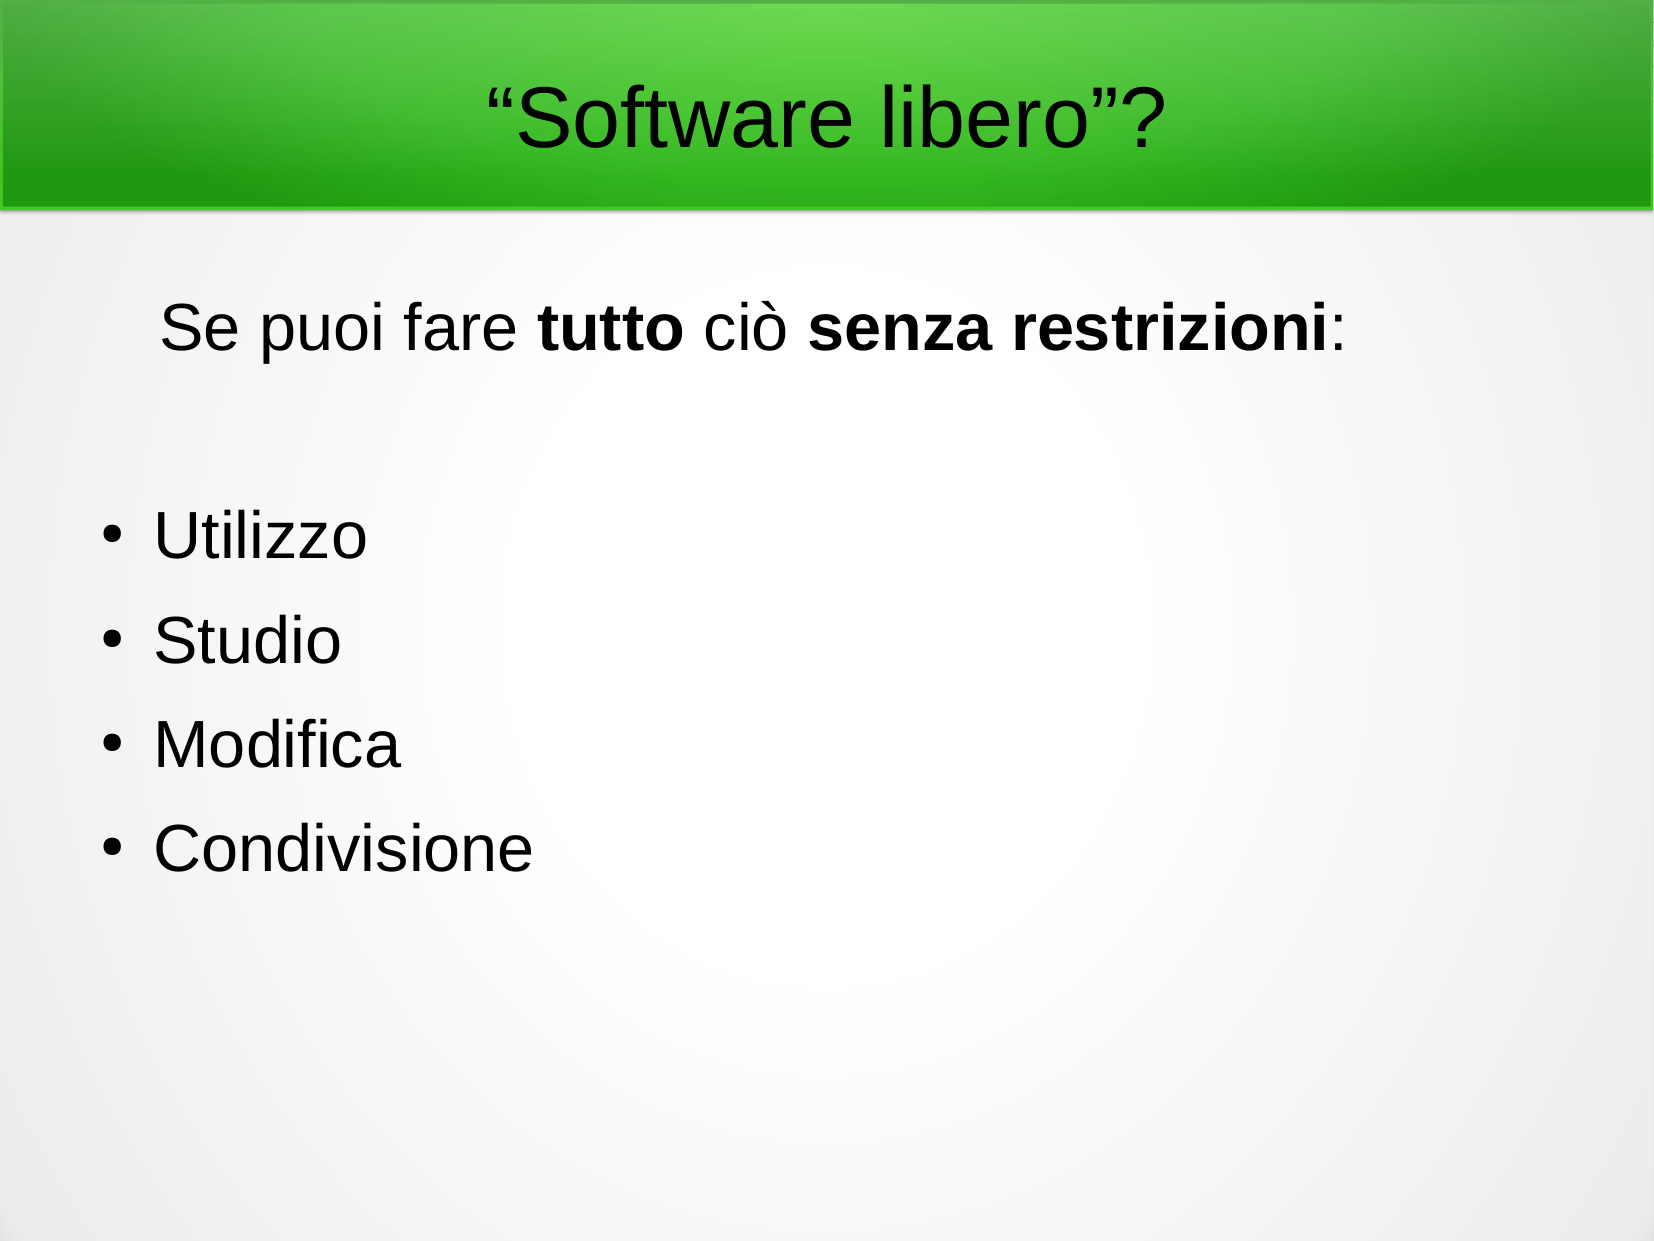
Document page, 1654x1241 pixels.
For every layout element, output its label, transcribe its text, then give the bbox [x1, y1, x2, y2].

title “Software libero”? [82, 47, 1571, 189]
list Se puoi fare tutto ciò senza restrizioni: Utilizzo Studio Modifica Condivisione [82, 290, 1571, 1010]
